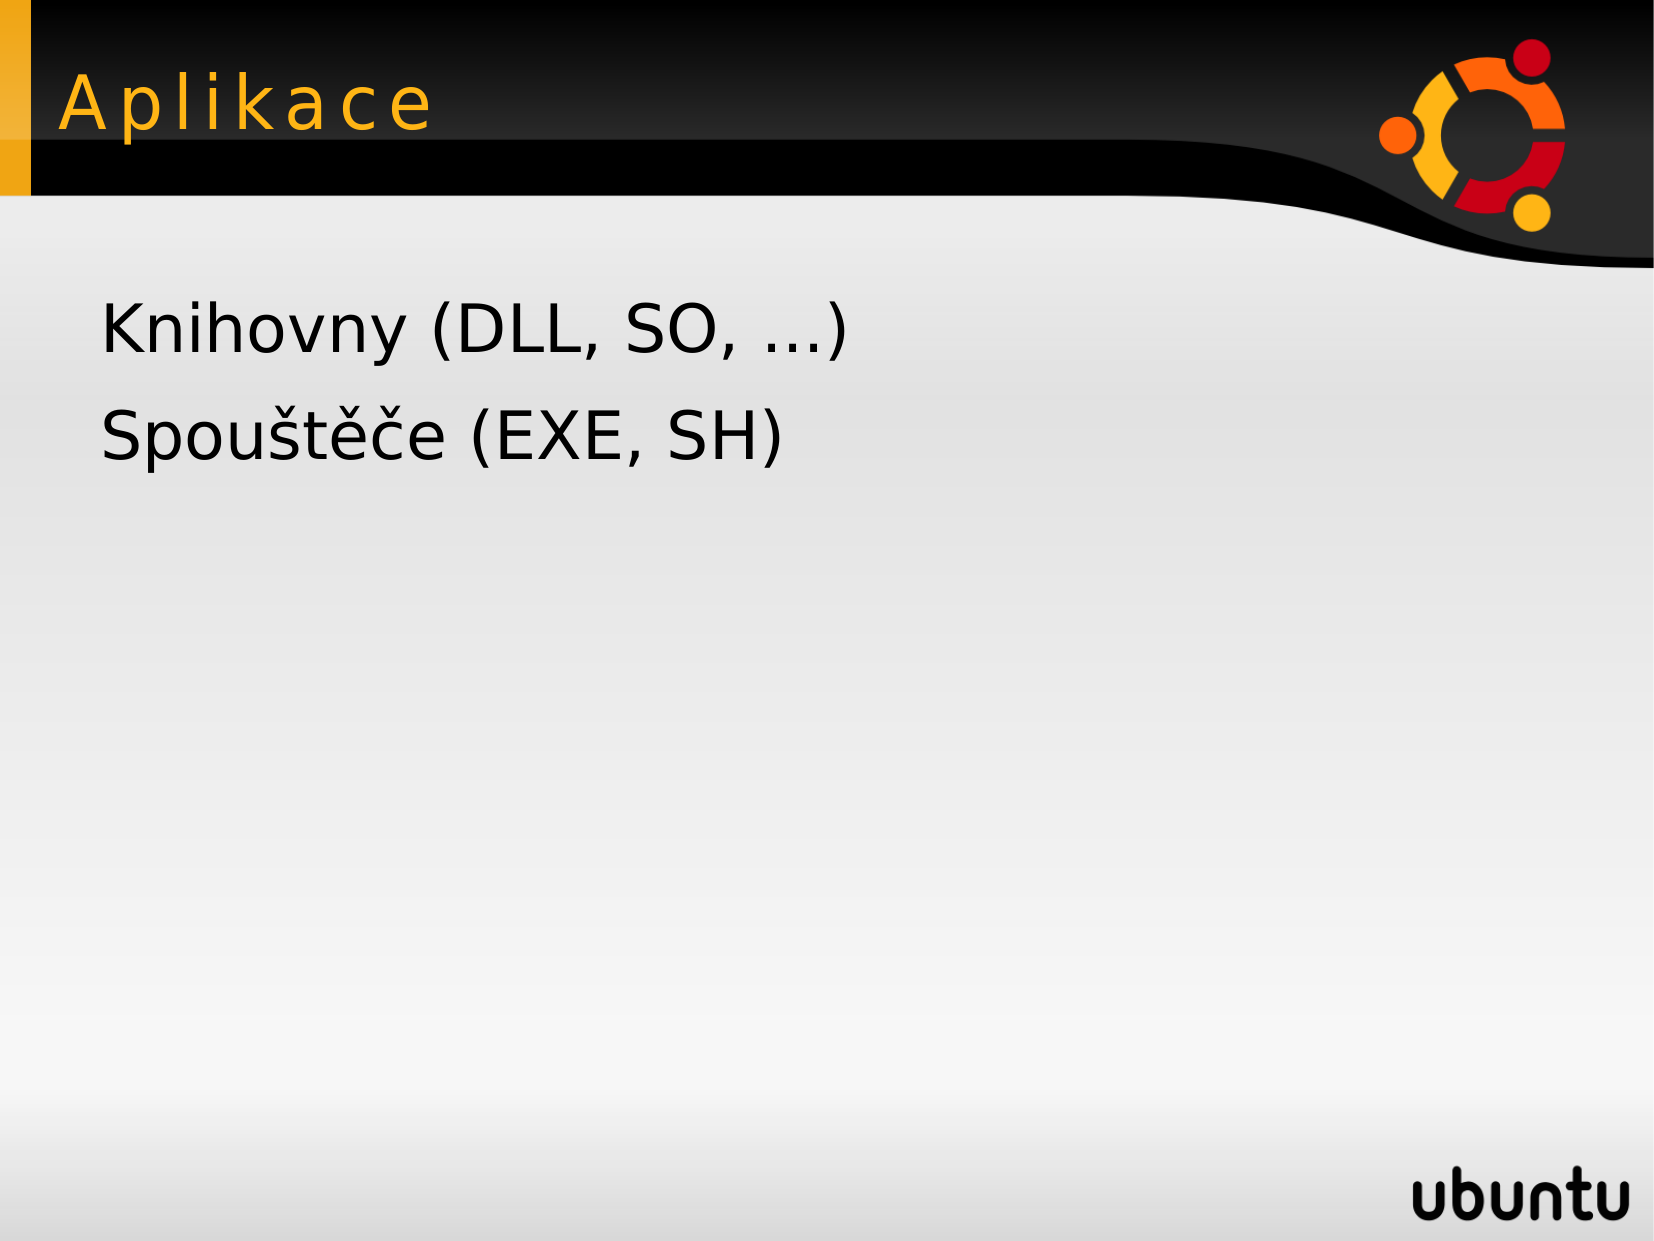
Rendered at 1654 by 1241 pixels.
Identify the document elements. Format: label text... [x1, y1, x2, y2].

title Aplikace [59, 36, 1270, 171]
list Knihovny (DLL, SO, ...) Spouštěče (EXE, SH) [82, 290, 1571, 1109]
picture [0, 0, 1654, 1241]
